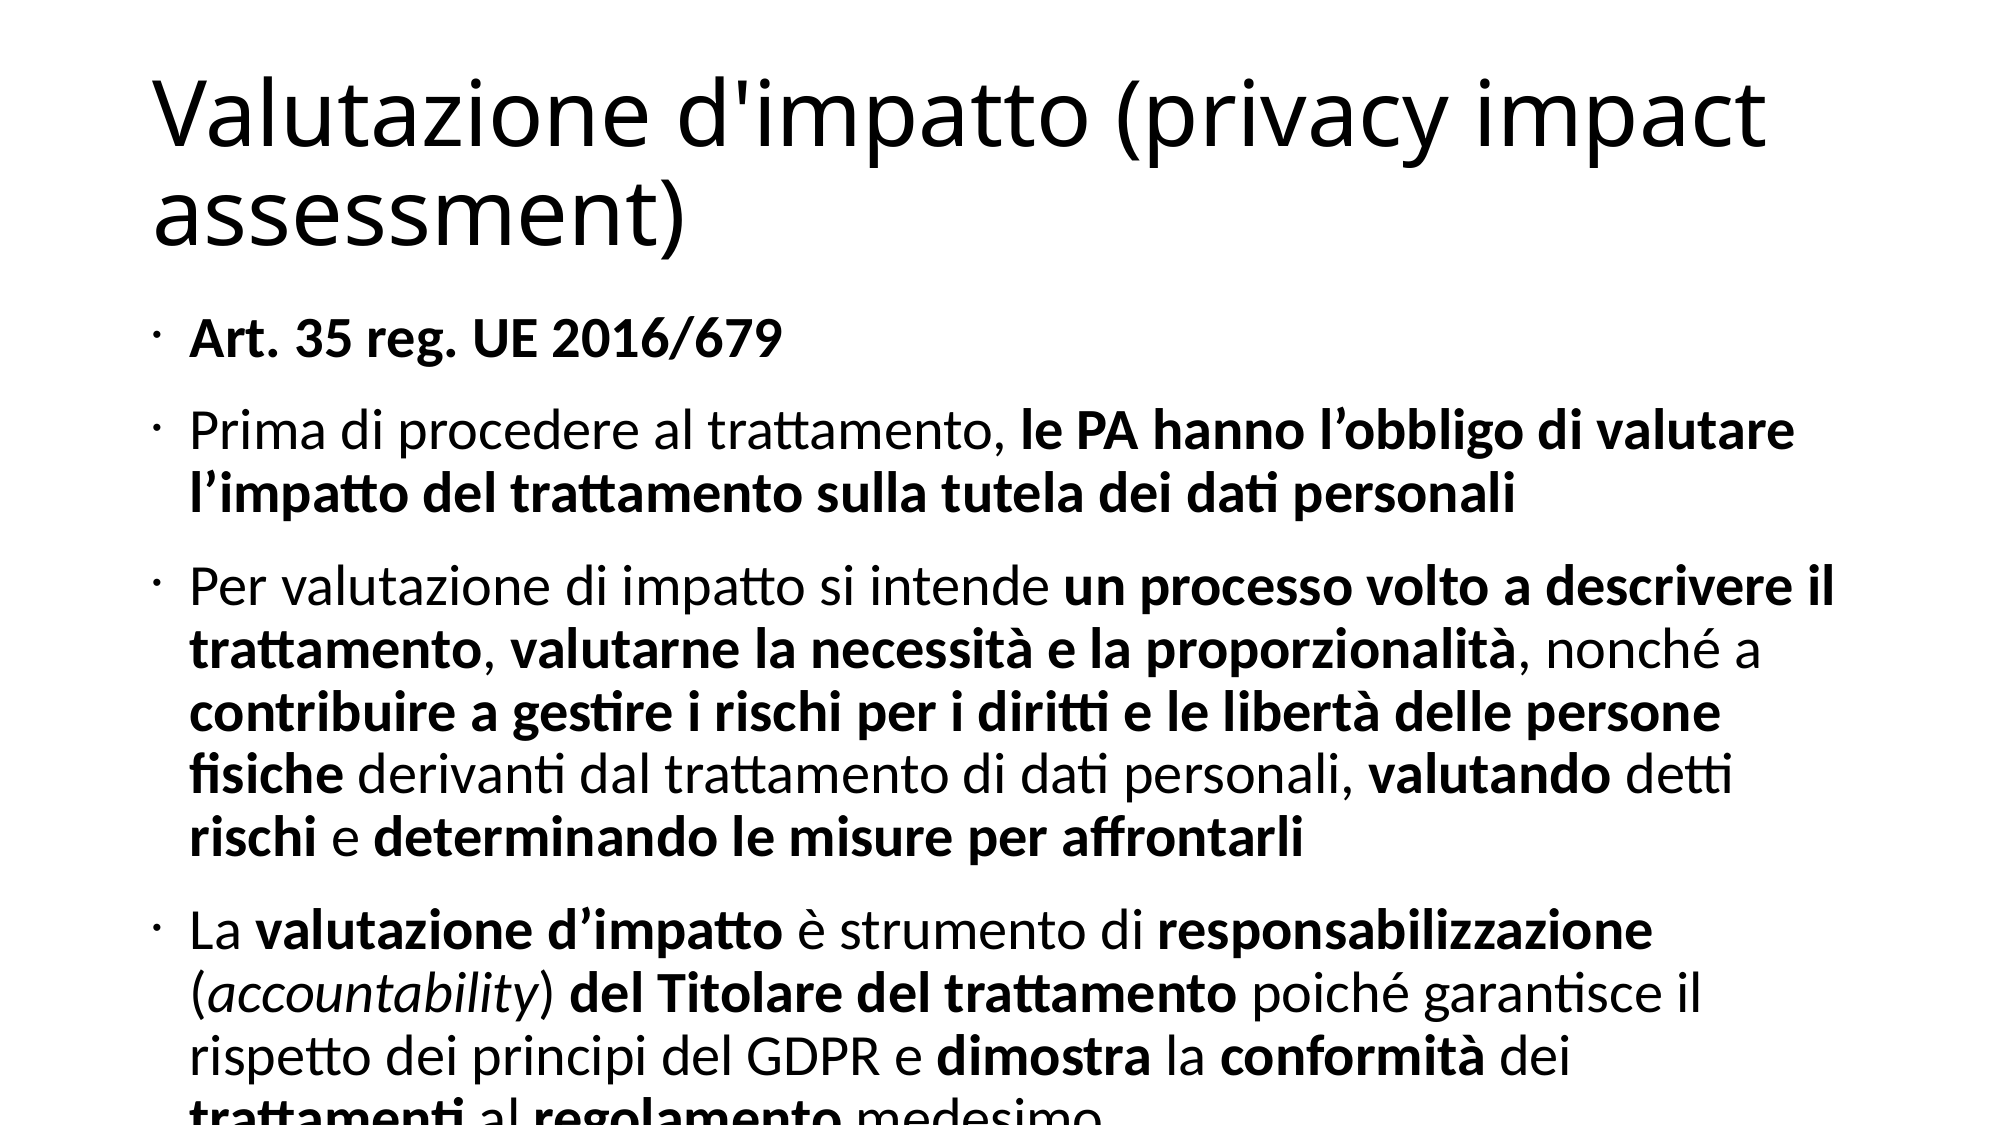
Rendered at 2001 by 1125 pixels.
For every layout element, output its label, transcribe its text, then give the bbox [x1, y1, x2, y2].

title Valutazione d'impatto (privacy impact assessment) [137, 59, 1863, 278]
list Art. 35 reg. UE 2016/679 Prima di procedere al trattamento, le PA hanno l’obbligo di valutare l’impatto del trattamento sulla tutela dei dati personali Per valutazione di impatto si intende un processo volto a descrivere il trattamento, valutarne la necessità e la proporzionalità, nonché a contribuire a gestire i rischi per i diritti e le libertà delle persone fisiche derivanti dal trattamento di dati personali, valutando detti rischi e determinando le misure per affrontarli La valutazione d’impatto è strumento di responsabilizzazione (accountability) del Titolare del trattamento poiché garantisce il rispetto dei principi del GDPR e dimostra la conformità dei trattamenti al regolamento medesimo. [137, 299, 1863, 1014]
